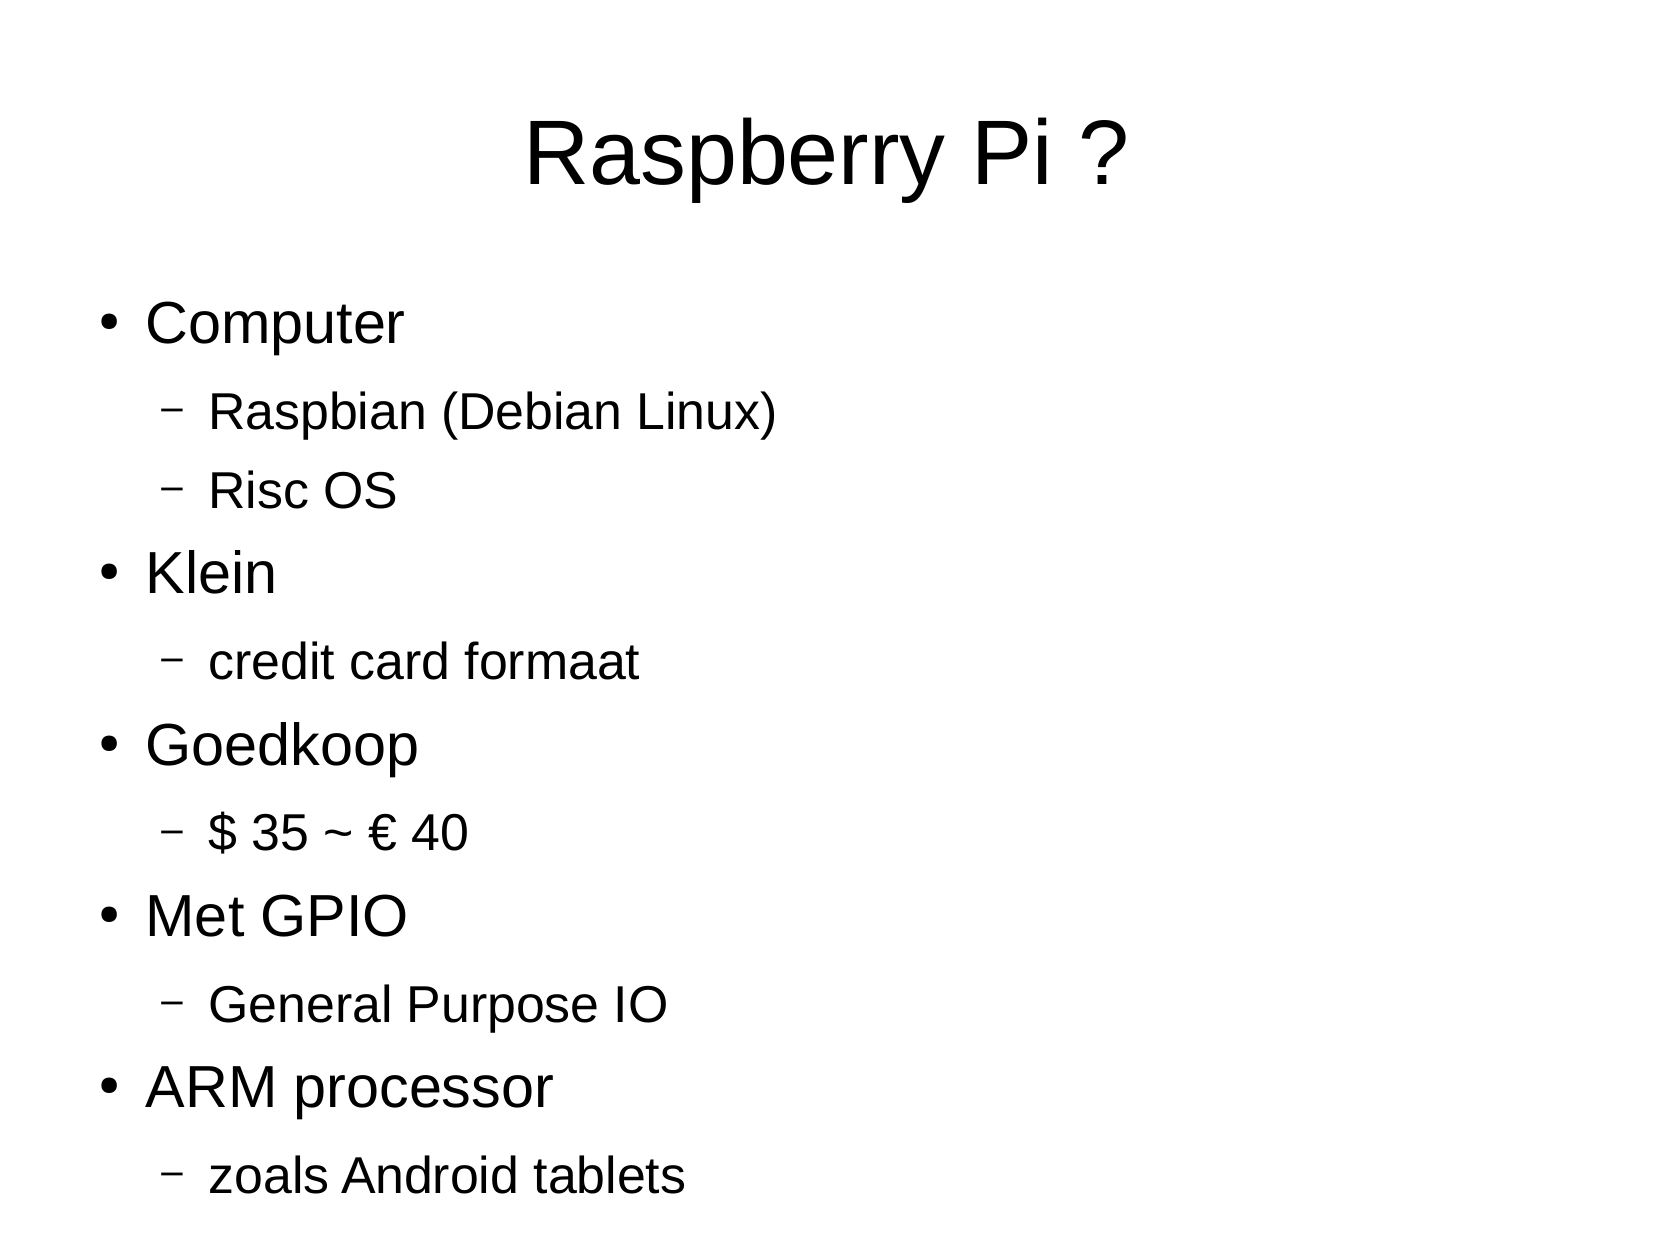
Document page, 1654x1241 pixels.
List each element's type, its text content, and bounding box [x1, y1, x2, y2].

list Computer Raspbian (Debian Linux) Risc OS Klein credit card formaat Goedkoop $ 35 ~ € 40 Met GPIO General Purpose IO ARM processor zoals Android tablets [82, 290, 1538, 1212]
title Raspberry Pi ? [82, 49, 1571, 257]
